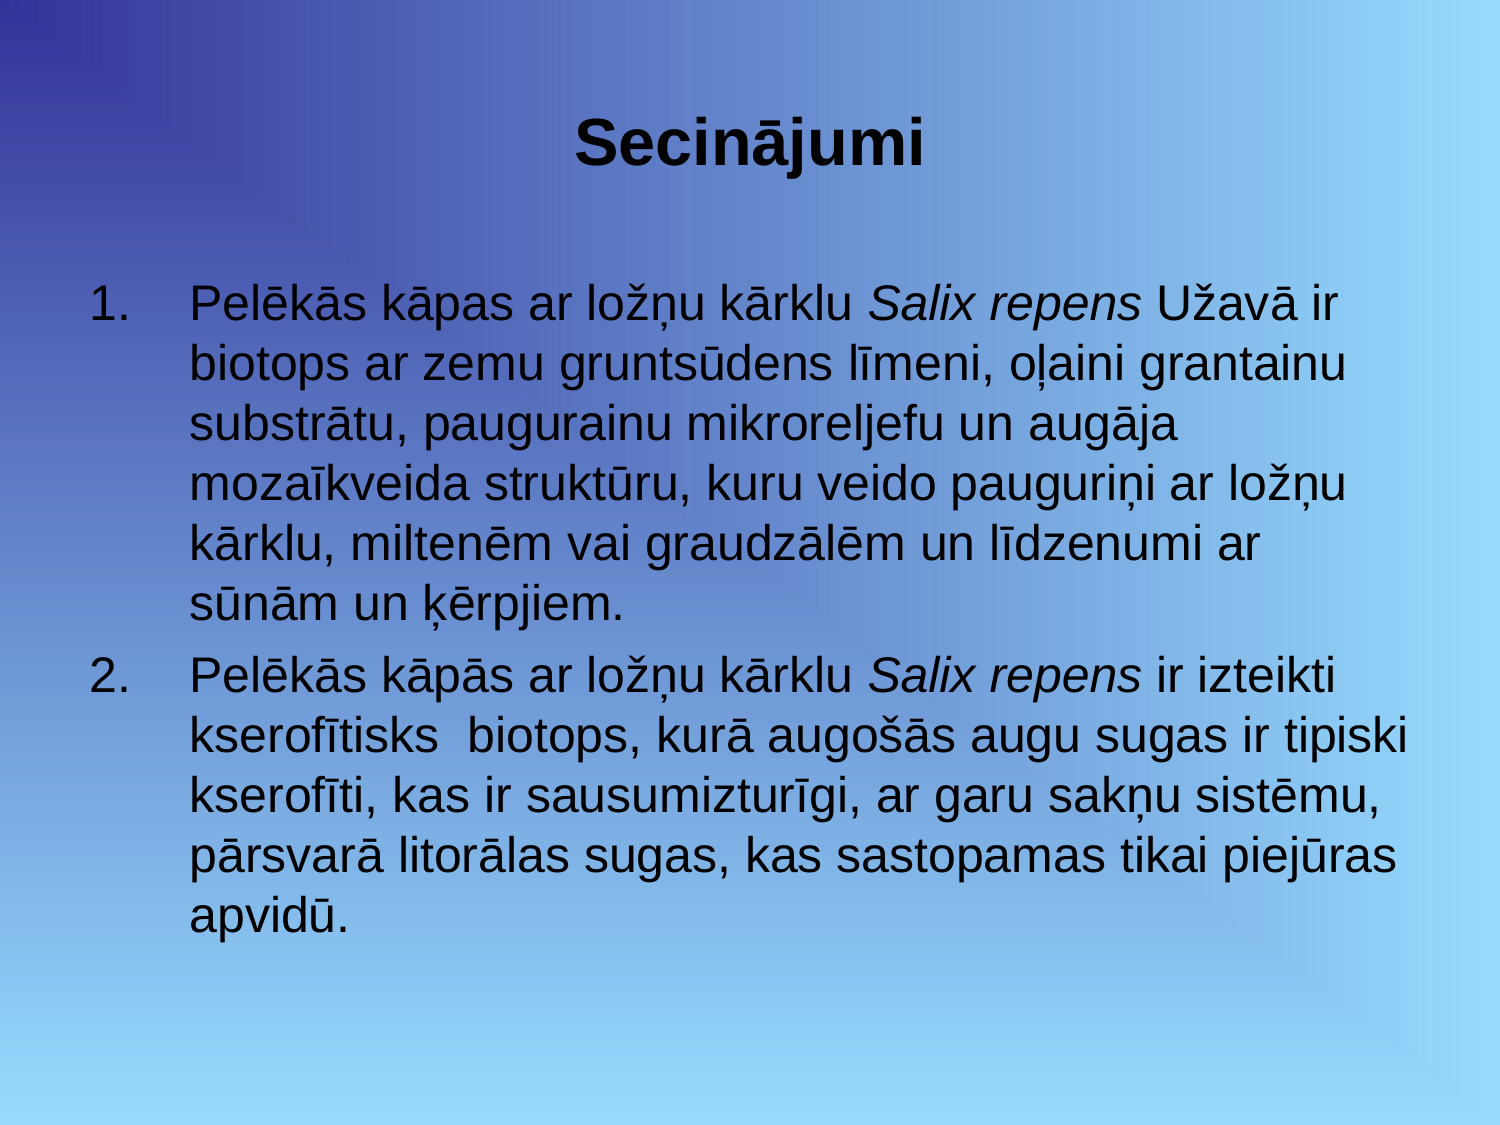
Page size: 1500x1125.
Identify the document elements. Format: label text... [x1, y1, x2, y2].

list Pelēkās kāpas ar ložņu kārklu Salix repens Užavā ir biotops ar zemu gruntsūdens līmeni, oļaini grantainu substrātu, paugurainu mikroreljefu un augāja mozaīkveida struktūru, kuru veido pauguriņi ar ložņu kārklu, miltenēm vai graudzālēm un līdzenumi ar sūnām un ķērpjiem. Pelēkās kāpās ar ložņu kārklu Salix repens ir izteikti kserofītisks biotops, kurā augošās augu sugas ir tipiski kserofīti, kas ir sausumizturīgi, ar garu sakņu sistēmu, pārsvarā litorālas sugas, kas sastopamas tikai piejūras apvidū. [75, 262, 1426, 1006]
picture [0, 0, 1500, 1125]
title Secinājumi [75, 45, 1426, 233]
